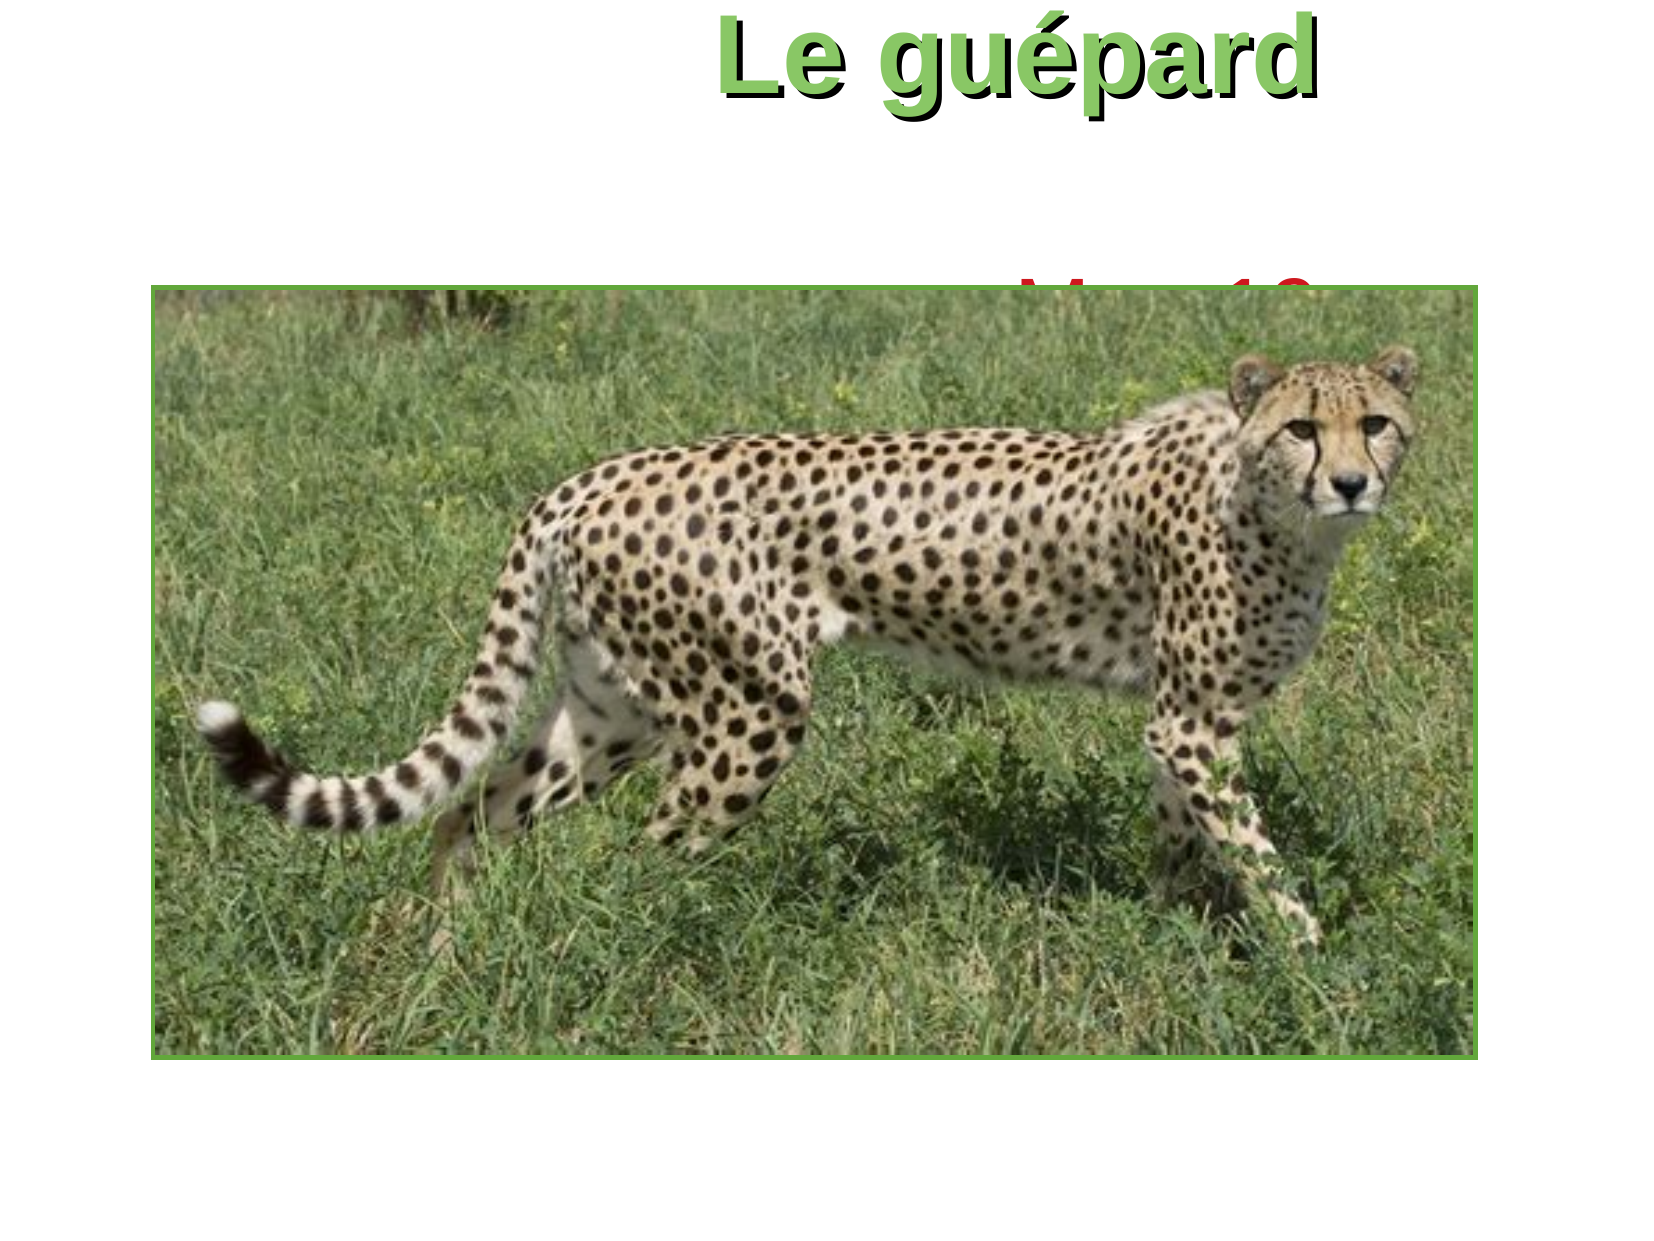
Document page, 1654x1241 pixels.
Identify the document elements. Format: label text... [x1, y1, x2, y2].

title Le guépard Marc19 [70, 0, 1559, 335]
picture [155, 290, 1474, 1056]
